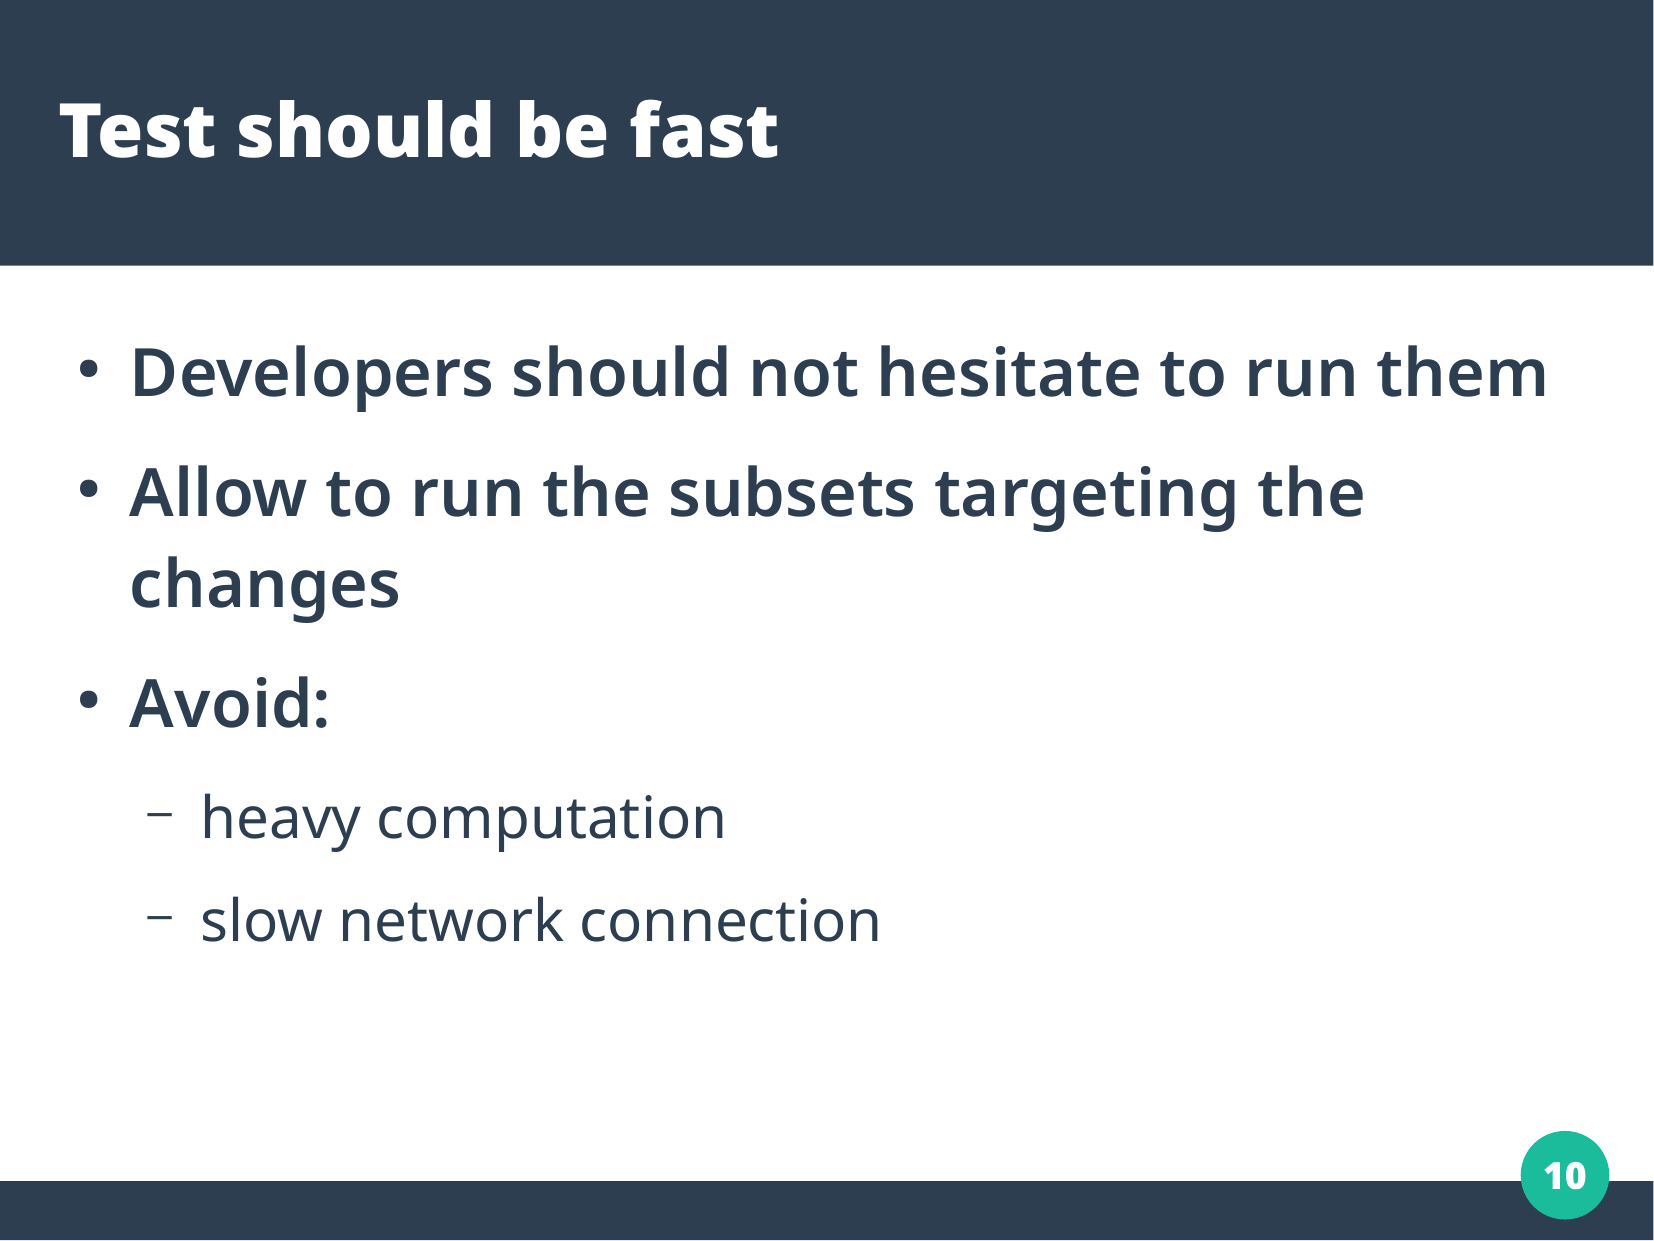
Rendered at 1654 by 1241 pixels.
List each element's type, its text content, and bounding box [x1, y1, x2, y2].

list Developers should not hesitate to run them Allow to run the subsets targeting the changes Avoid: heavy computation slow network connection [59, 324, 1595, 1152]
title Test should be fast [59, 49, 1595, 207]
